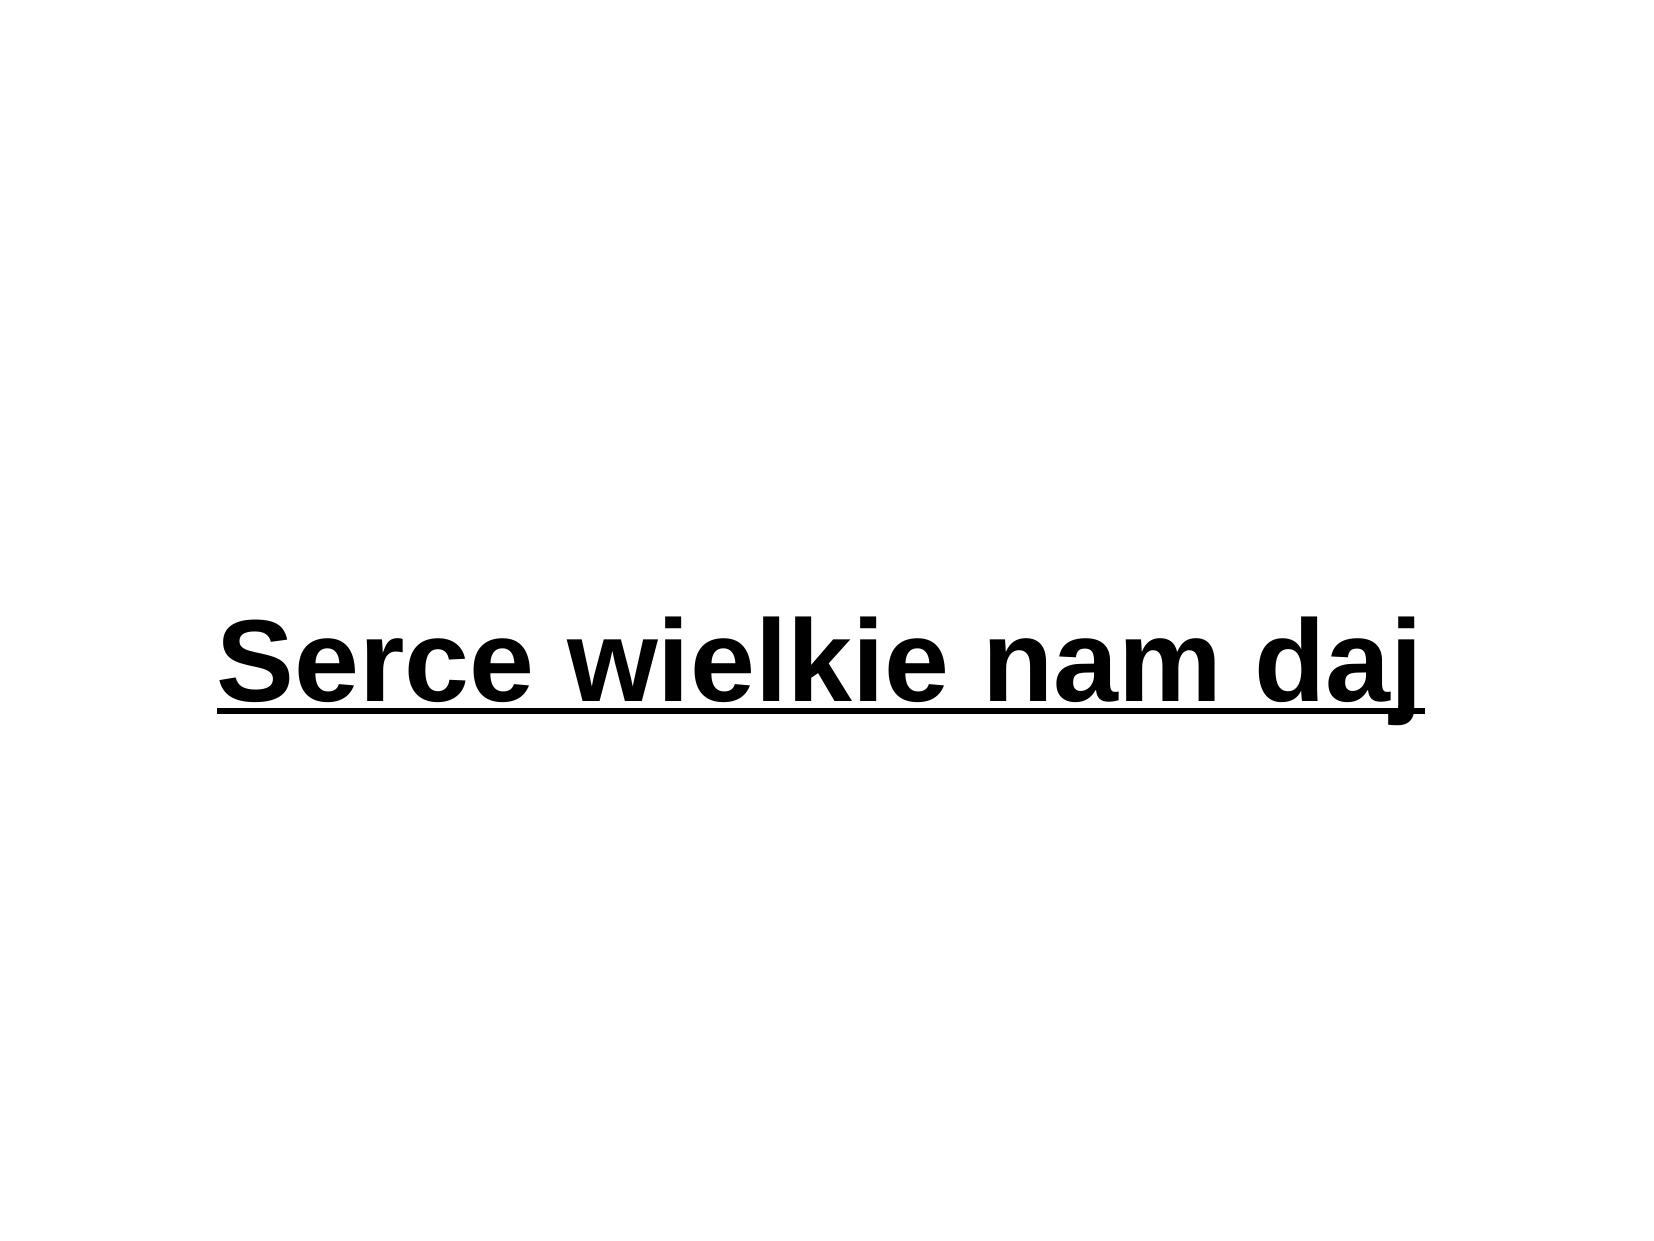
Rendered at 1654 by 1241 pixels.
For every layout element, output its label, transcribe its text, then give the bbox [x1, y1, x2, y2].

subtitle Serce wielkie nam daj [0, 527, 1642, 713]
